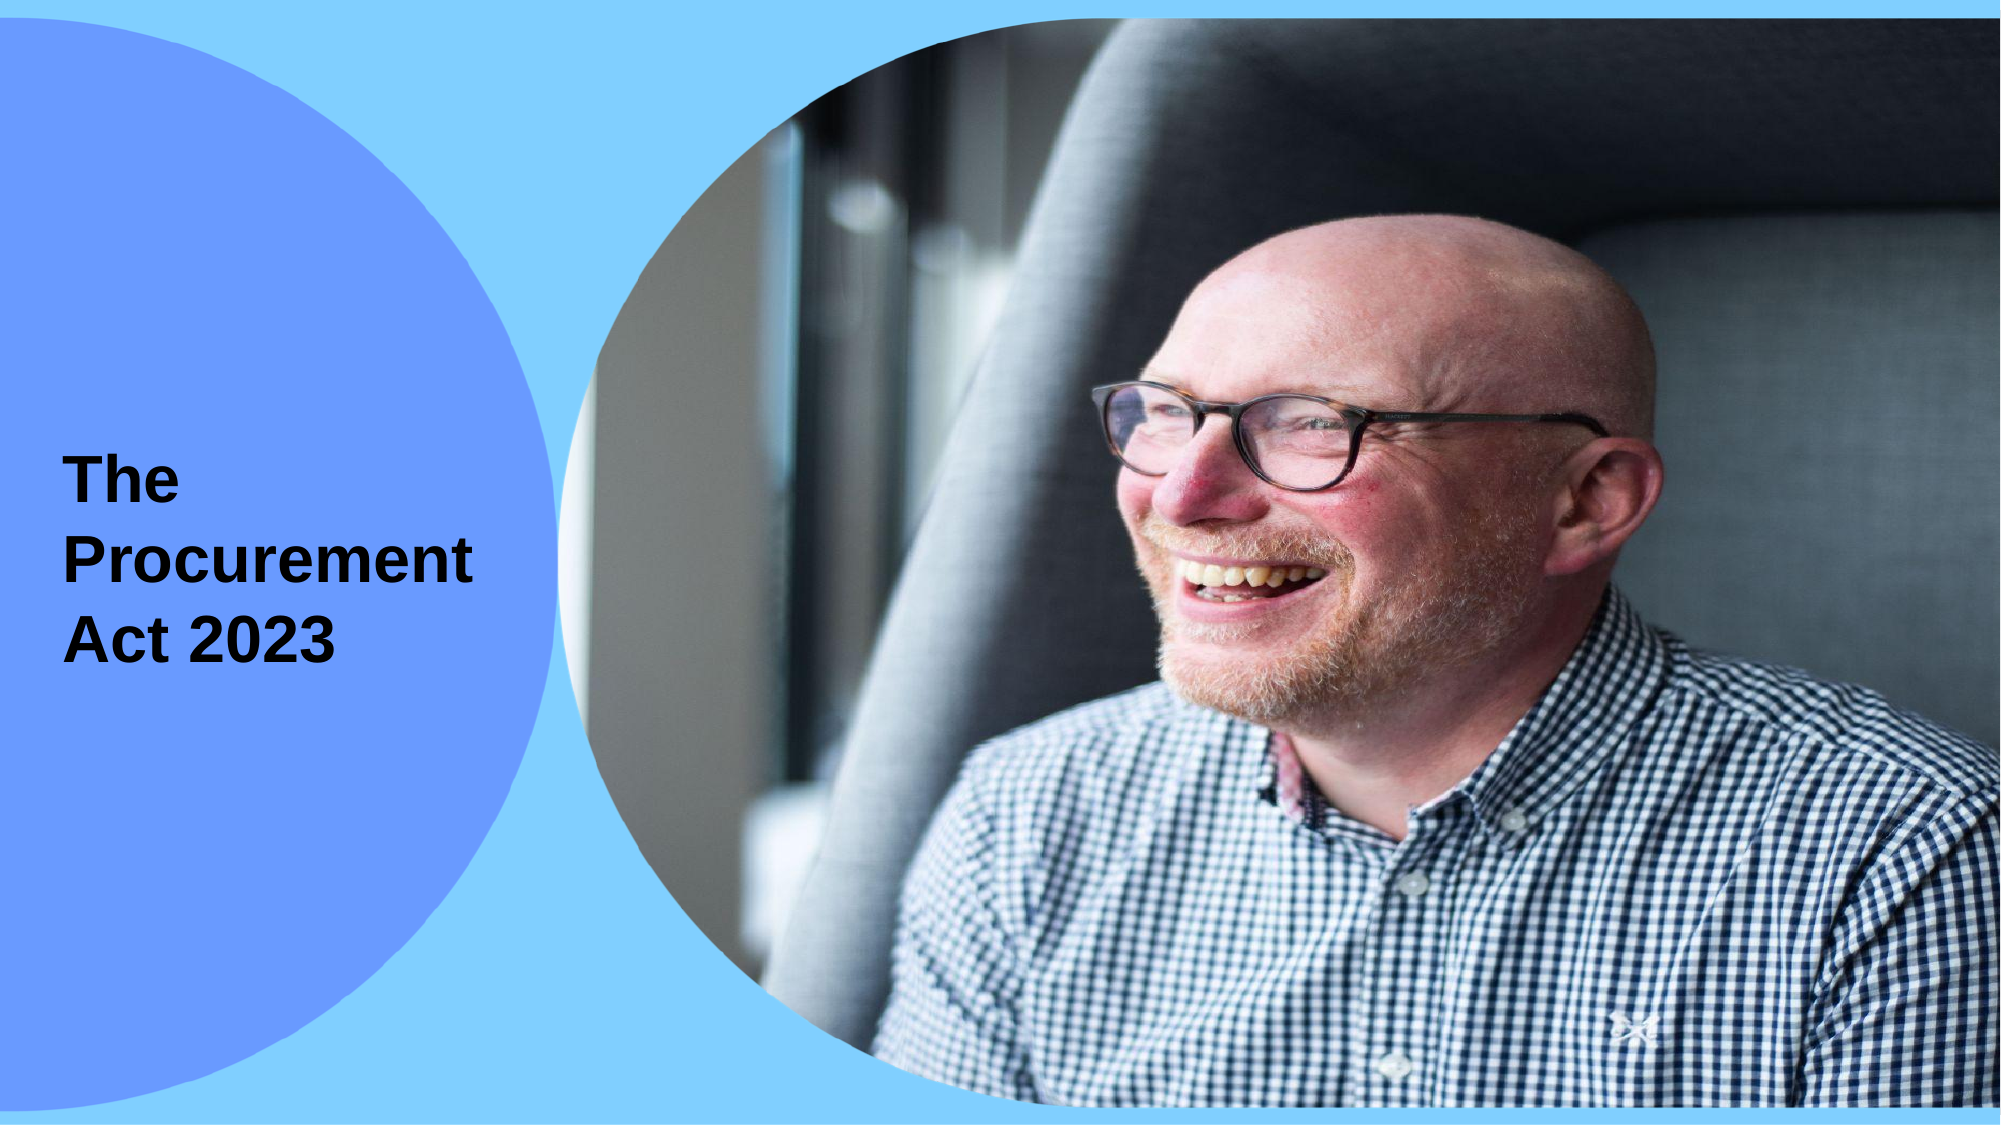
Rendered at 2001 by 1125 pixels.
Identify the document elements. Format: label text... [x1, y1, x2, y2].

text_box The Procurement Act 2023 [42, 405, 532, 706]
